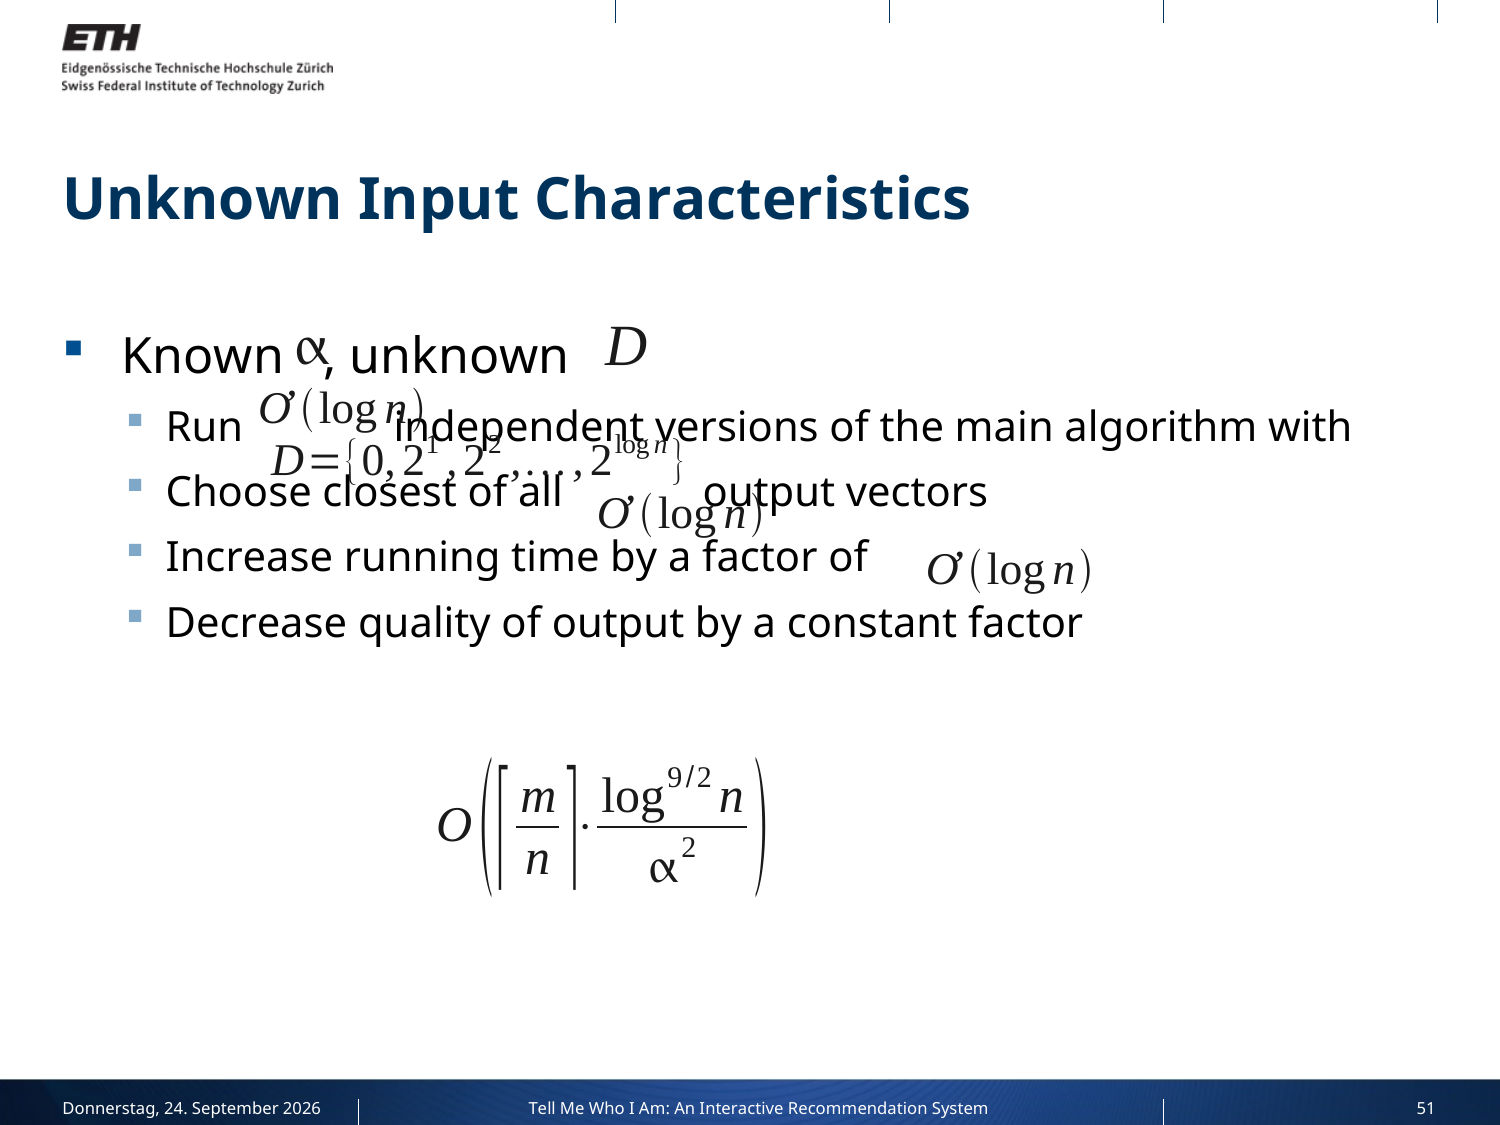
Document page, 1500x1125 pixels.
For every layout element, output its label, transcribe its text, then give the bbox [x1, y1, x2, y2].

picture [0, 1078, 1500, 1125]
chart [429, 754, 775, 900]
list Known , unknown Run independent versions of the main algorithm with Choose closest of all output vectors Increase running time by a factor of Decrease quality of output by a constant factor [62, 319, 1438, 1052]
chart [594, 314, 653, 379]
chart [251, 382, 770, 541]
picture [62, 24, 333, 94]
title Unknown Input Characteristics [62, 157, 1438, 281]
chart [288, 313, 337, 378]
chart [919, 544, 1099, 596]
